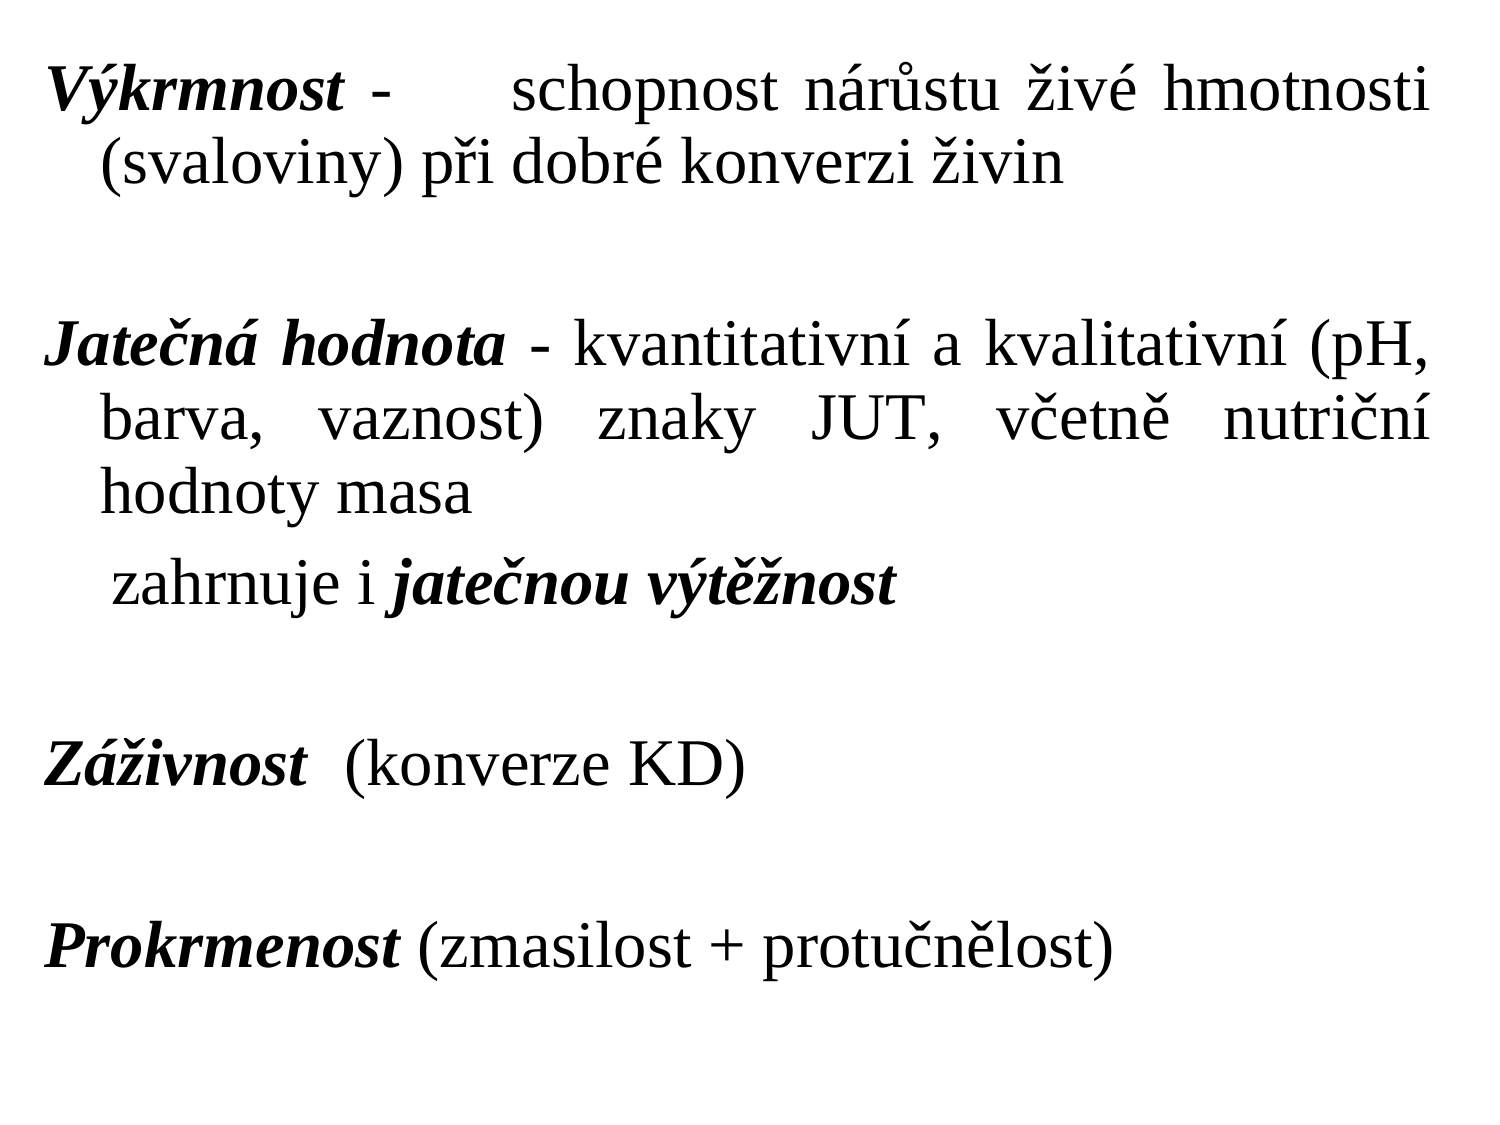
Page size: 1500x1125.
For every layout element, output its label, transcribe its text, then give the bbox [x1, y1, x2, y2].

list Výkrmnost - schopnost nárůstu živé hmotnosti (svaloviny) při dobré konverzi živin Jatečná hodnota - kvantitativní a kvalitativní (pH, barva, vaznost) znaky JUT, včetně nutriční hodnoty masa zahrnuje i jatečnou výtěžnost Záživnost (konverze KD) Prokrmenost (zmasilost + protučnělost) [29, 42, 1447, 1125]
